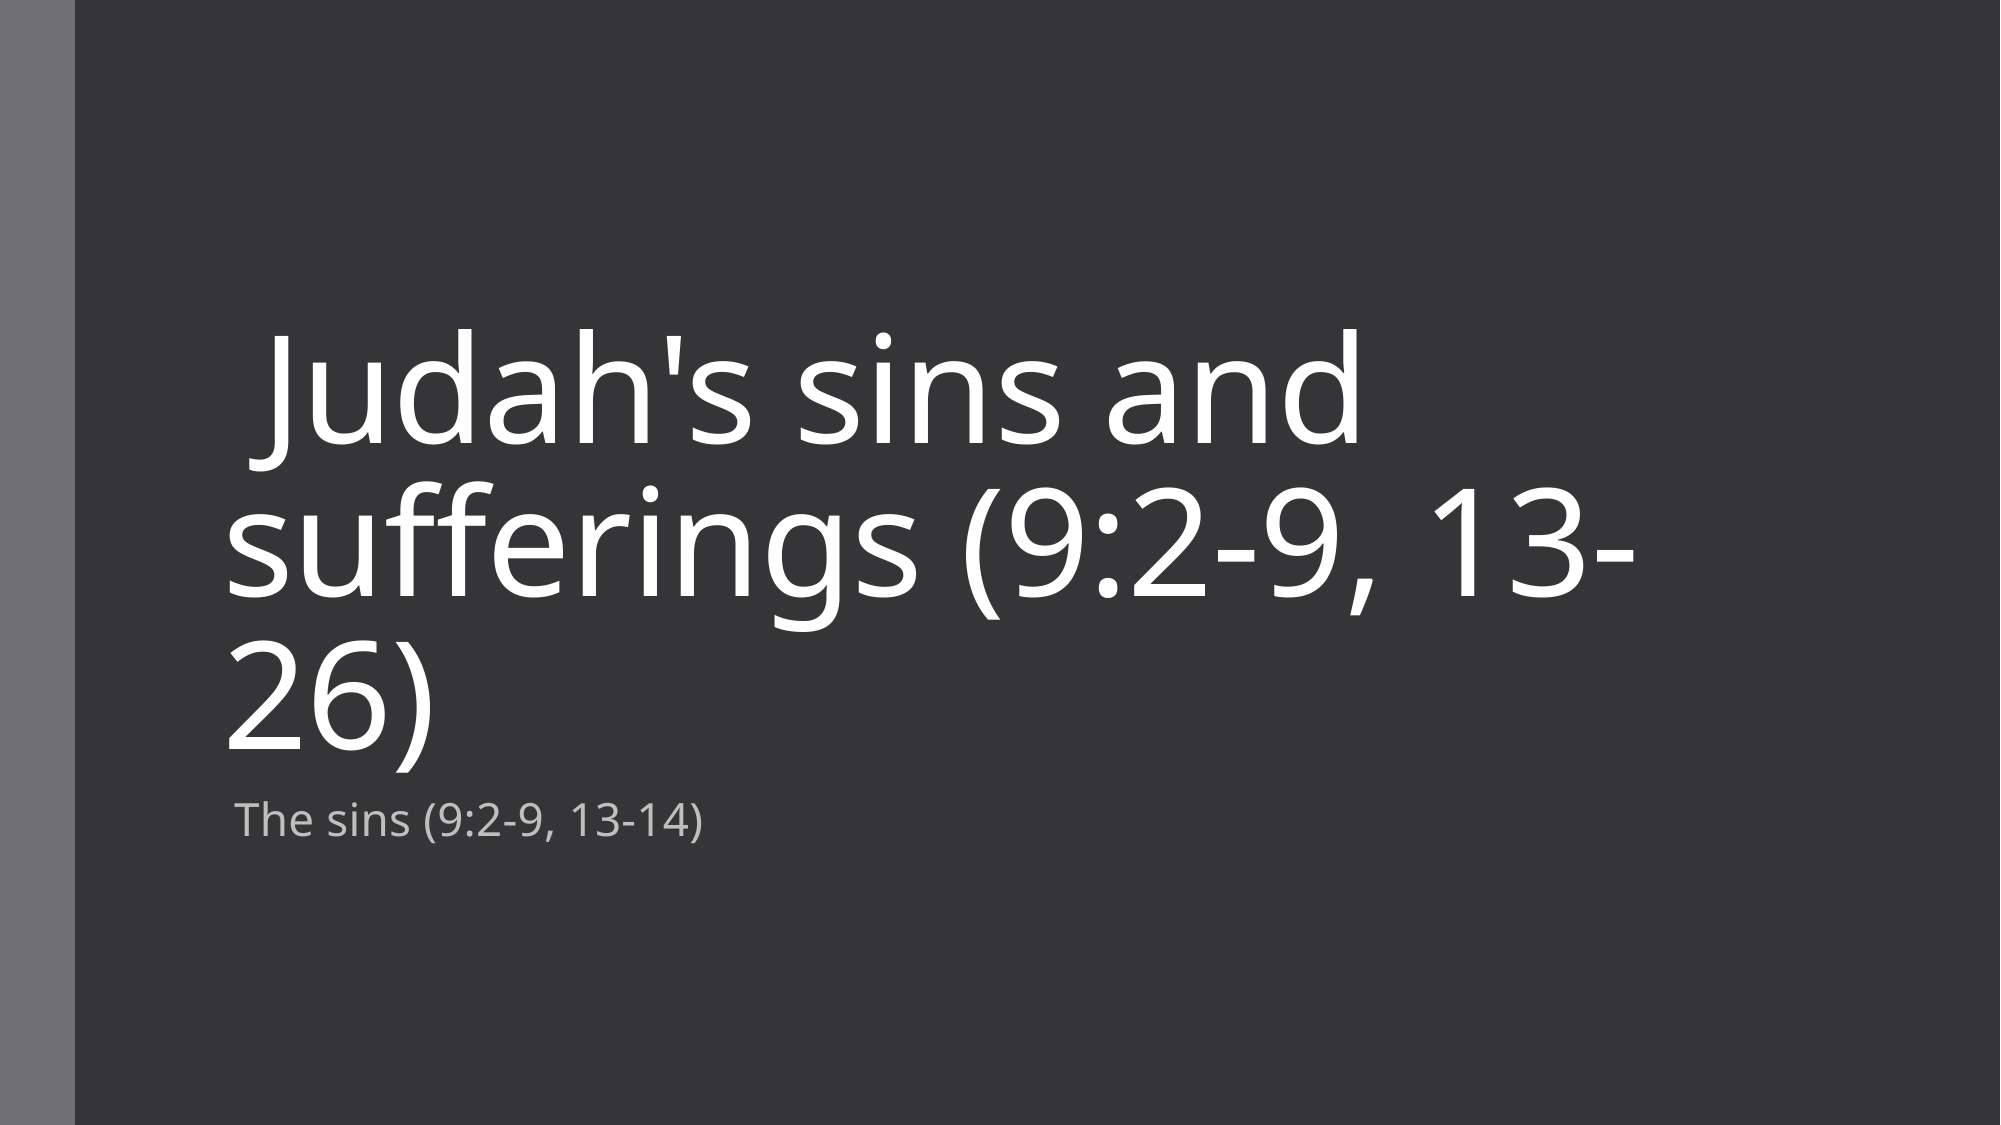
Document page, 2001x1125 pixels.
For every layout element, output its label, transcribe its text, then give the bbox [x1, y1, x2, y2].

title Judah's sins and sufferings (9:2-9, 13-26) [206, 124, 1752, 787]
subtitle The sins (9:2-9, 13-14) [206, 787, 1752, 1066]
